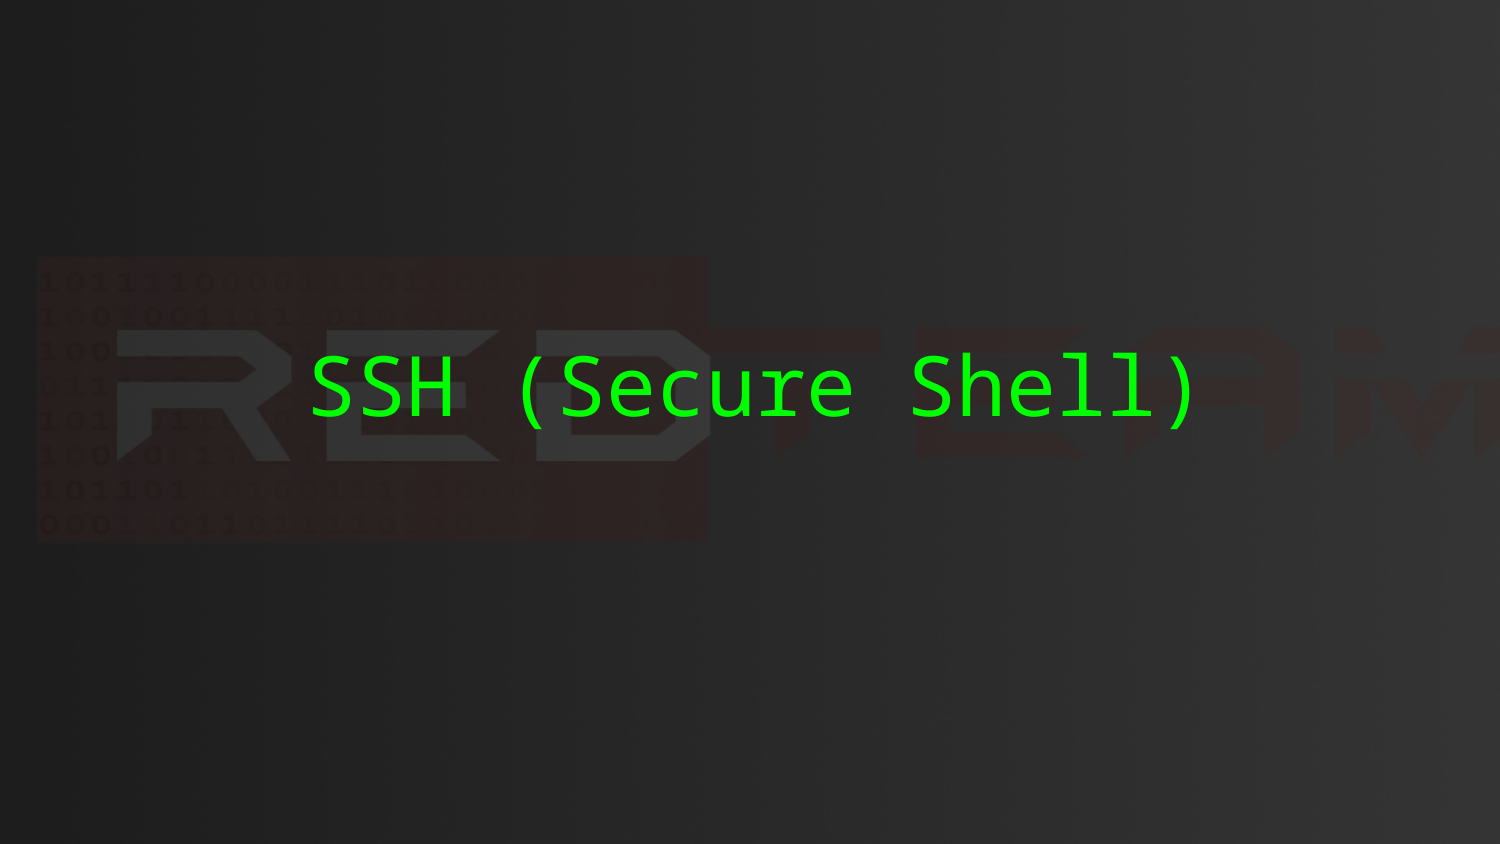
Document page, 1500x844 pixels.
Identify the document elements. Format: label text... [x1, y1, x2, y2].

title SSH (Secure Shell) [88, 318, 1426, 413]
picture [0, 0, 1500, 844]
